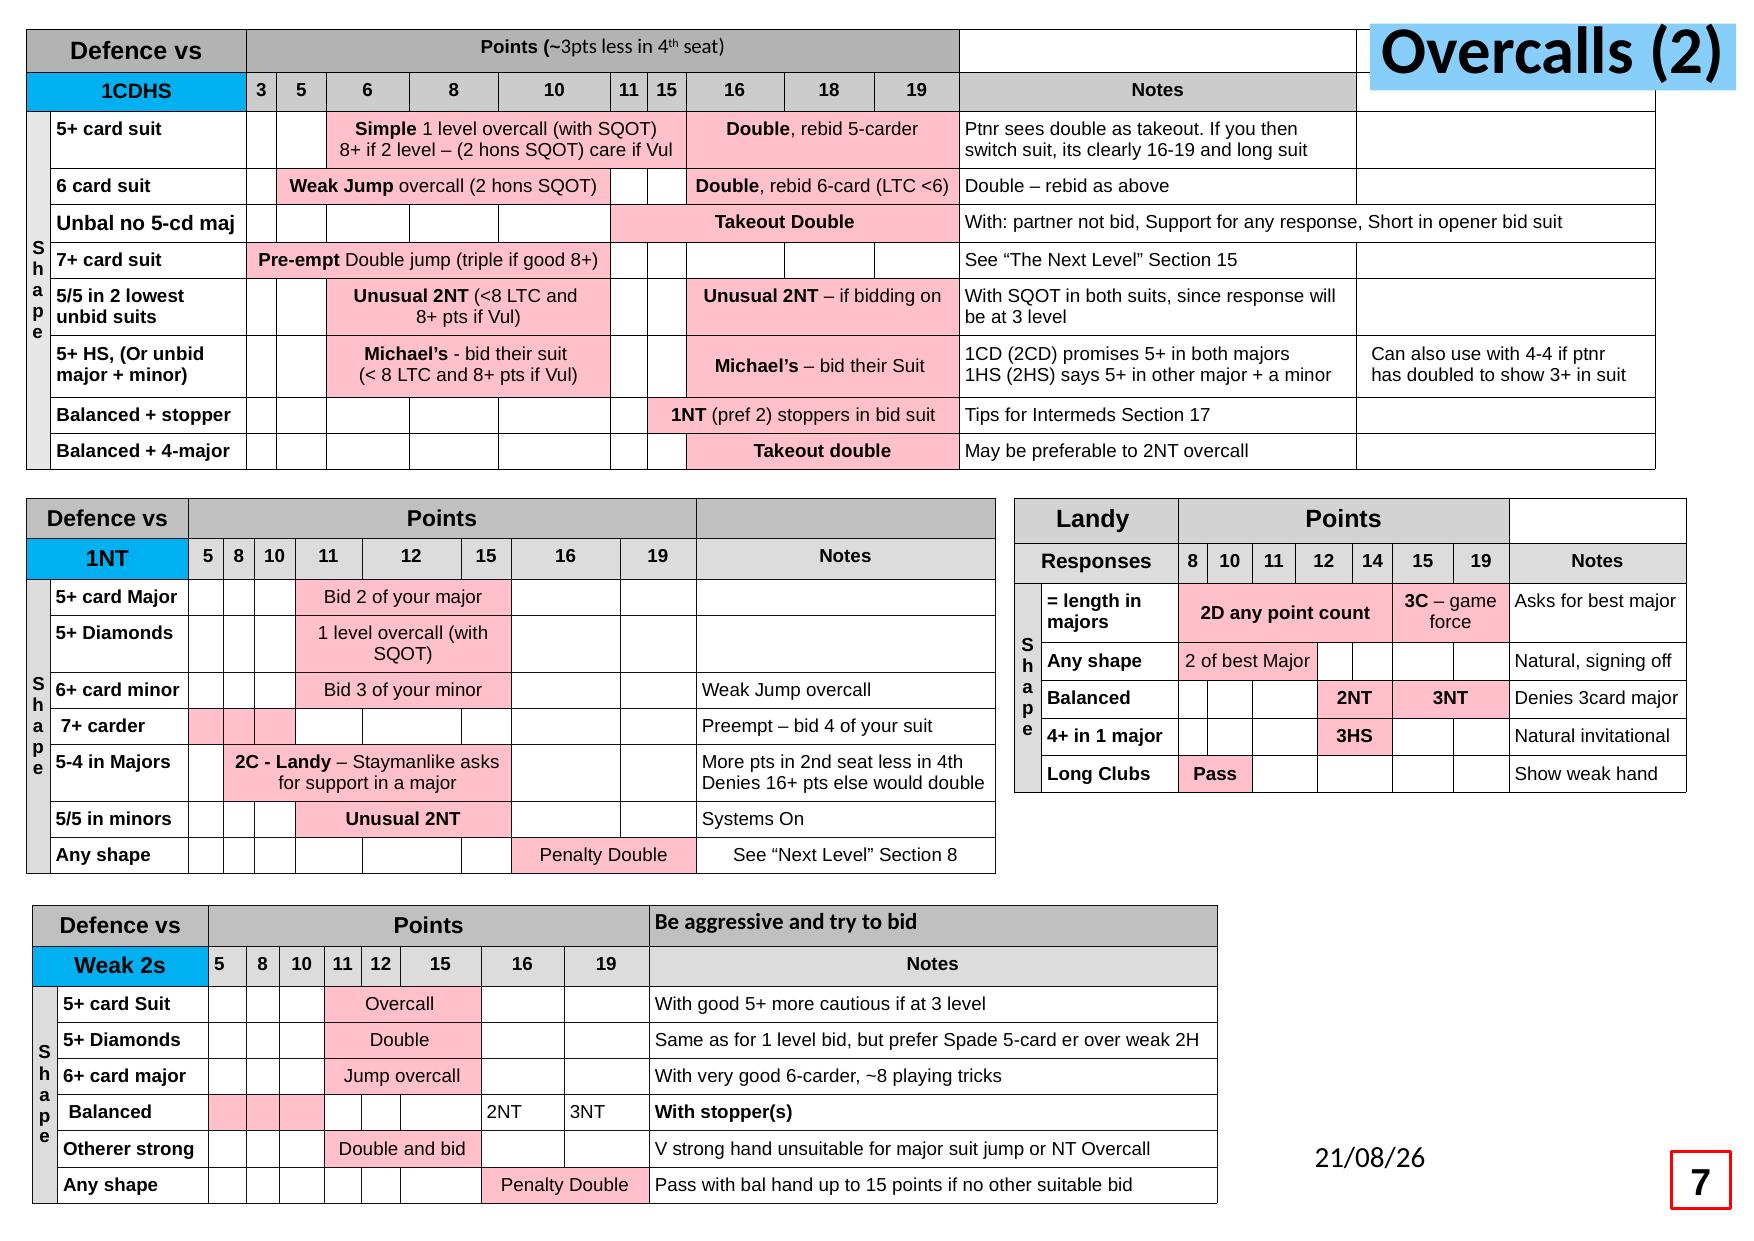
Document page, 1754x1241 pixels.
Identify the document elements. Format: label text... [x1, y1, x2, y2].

table_cell [611, 279, 647, 335]
table_cell 16 [687, 73, 784, 111]
table_cell Ptnr sees double as takeout. If you then switch suit, its clearly 16-19 and long suit [960, 112, 1356, 168]
table_header [1510, 499, 1686, 543]
table_cell [1318, 756, 1392, 792]
table_cell 3 [247, 73, 276, 111]
table_cell 19 [1454, 544, 1509, 583]
table_cell [648, 434, 686, 469]
table_cell [565, 987, 649, 1022]
table_cell 5+ card Suit [58, 987, 208, 1022]
table_cell With stopper(s) [650, 1095, 1217, 1130]
table_cell [1393, 719, 1453, 755]
table_cell [255, 616, 295, 672]
table_cell Unusual 2NT [296, 802, 511, 837]
table_cell Double, rebid 5-carder [687, 112, 959, 168]
table_cell 2C - Landy – Staymanlike asks for support in a major [224, 745, 511, 801]
table_cell Penalty Double [512, 838, 696, 873]
table_cell [512, 802, 620, 837]
table_cell 5+ card suit [51, 112, 246, 168]
table_cell [327, 434, 409, 469]
table_cell [247, 336, 276, 397]
table_cell [327, 205, 409, 242]
table_header Defence vs [27, 30, 246, 72]
table_cell [401, 1095, 481, 1130]
table_cell [1454, 719, 1509, 755]
table_cell [247, 112, 276, 168]
table_cell 14 [1353, 544, 1392, 583]
table_cell 6+ card major [58, 1059, 208, 1094]
table_cell Otherer strong [58, 1131, 208, 1167]
table_cell Unusual 2NT – if bidding on [687, 279, 959, 335]
table_cell 5/5 in 2 lowest unbid suits [51, 279, 246, 335]
table_cell 5+ HS, (Or unbid major + minor) [51, 336, 246, 397]
table_cell Bid 2 of your major [296, 580, 511, 615]
table_cell 19 [565, 947, 649, 986]
table_cell [189, 709, 223, 744]
table_cell Michael’s – bid their Suit [687, 336, 959, 397]
table_cell [247, 1131, 279, 1167]
table_cell 8 [247, 947, 279, 986]
table_header Points [1179, 499, 1509, 543]
table_cell More pts in 2nd seat less in 4th Denies 16+ pts else would double [697, 745, 995, 801]
table_cell 5 [189, 539, 223, 579]
table_cell [1357, 398, 1655, 433]
table_cell [280, 1168, 324, 1203]
table_cell Notes [650, 947, 1217, 986]
table_cell [1357, 243, 1655, 278]
table_cell Unbal no 5-cd maj [51, 205, 246, 242]
table_header [1357, 30, 1370, 72]
table_cell [277, 336, 326, 397]
table_cell [280, 1059, 324, 1094]
table_cell [1253, 719, 1317, 755]
table_cell [189, 745, 223, 801]
table_cell 5+ card Major [51, 580, 188, 615]
table_cell Jump overcall [325, 1059, 481, 1094]
table_cell [611, 336, 647, 397]
table_cell [189, 616, 223, 672]
table_cell [362, 1095, 400, 1130]
table_cell [1208, 719, 1252, 755]
table_cell [611, 243, 647, 278]
table_cell Show weak hand [1510, 756, 1686, 792]
table_cell [280, 1023, 324, 1058]
table_cell [189, 580, 223, 615]
table_cell [325, 1168, 361, 1203]
text_box Overcalls (2) [1370, 23, 1737, 91]
table_cell [648, 169, 686, 204]
table_cell Balanced + stopper [51, 398, 246, 433]
table_cell [277, 398, 326, 433]
table_cell Responses [1015, 544, 1178, 583]
table_cell 6 card suit [51, 169, 246, 204]
table_cell [410, 205, 498, 242]
table_cell [247, 279, 276, 335]
table_cell [247, 434, 276, 469]
table_cell Pass [1179, 756, 1252, 792]
table_cell 12 [363, 539, 461, 579]
table_cell 19 [875, 73, 959, 111]
table_cell [1253, 756, 1317, 792]
table_cell [277, 434, 326, 469]
table_cell [565, 1059, 649, 1094]
table_cell Denies 3card major [1510, 681, 1686, 718]
table_cell 2NT [482, 1095, 564, 1130]
table_cell Any shape [1042, 643, 1178, 680]
table_cell [512, 673, 620, 708]
table_cell Takeout double [687, 434, 959, 469]
table_cell [611, 169, 647, 204]
table_cell [565, 1023, 649, 1058]
table_cell Asks for best major [1510, 584, 1686, 642]
table_header Defence vs [27, 499, 188, 538]
table_cell [1179, 719, 1207, 755]
table_cell 15 [401, 947, 481, 986]
table_header Points [209, 906, 649, 946]
table_cell [512, 745, 620, 801]
table_cell [247, 205, 276, 242]
table_cell Unusual 2NT (<8 LTC and 8+ pts if Vul) [327, 279, 610, 335]
table_cell [499, 398, 610, 433]
table_cell [255, 802, 295, 837]
table_cell 11 [1253, 544, 1295, 583]
table_cell = length in majors [1042, 584, 1178, 642]
table_cell [224, 802, 254, 837]
table_cell [621, 745, 696, 801]
table_cell 2D any point count [1179, 584, 1392, 642]
table_cell [785, 243, 874, 278]
table_cell Bid 3 of your minor [296, 673, 511, 708]
table_cell [512, 709, 620, 744]
table_cell [1393, 643, 1453, 680]
table_cell 15 [648, 73, 686, 111]
table_cell [280, 1131, 324, 1167]
table_cell [687, 243, 784, 278]
table_cell Any shape [51, 838, 188, 873]
table_cell [247, 1168, 279, 1203]
table_cell [247, 169, 276, 204]
table_cell 8 [410, 73, 498, 111]
table_cell 7+ carder [51, 709, 188, 744]
table_cell [255, 709, 295, 744]
table_cell Pre-empt Double jump (triple if good 8+) [247, 243, 610, 278]
table_cell Shape [27, 112, 50, 469]
table_cell Natural, signing off [1510, 643, 1686, 680]
table_cell Notes [1510, 544, 1686, 583]
table_cell 11 [325, 947, 361, 986]
table_cell 10 [499, 73, 610, 111]
table_cell [621, 709, 696, 744]
table_cell [255, 580, 295, 615]
table_cell Balanced [58, 1095, 208, 1130]
table_cell [1179, 681, 1207, 718]
table_cell [1357, 169, 1655, 204]
table_header Points (~3pts less in 4th seat) [247, 30, 959, 72]
table_cell 10 [280, 947, 324, 986]
table_cell [224, 838, 254, 873]
table_cell [611, 398, 647, 433]
table_cell 2 of best Major [1179, 643, 1317, 680]
table_cell 2NT [1318, 681, 1392, 718]
table_cell 5/5 in minors [51, 802, 188, 837]
table_cell Simple 1 level overcall (with SQOT) 8+ if 2 level – (2 hons SQOT) care if Vul [327, 112, 686, 168]
table_cell [1393, 756, 1453, 792]
table_cell 11 [296, 539, 362, 579]
table_cell 6 [327, 73, 409, 111]
table_cell [482, 1023, 564, 1058]
table_cell With good 5+ more cautious if at 3 level [650, 987, 1217, 1022]
table_cell [648, 243, 686, 278]
table_cell [621, 616, 696, 672]
table_cell [362, 1168, 400, 1203]
table_cell [255, 838, 295, 873]
table_cell [648, 336, 686, 397]
table_cell [611, 434, 647, 469]
table_cell Penalty Double [482, 1168, 649, 1203]
table_cell [482, 987, 564, 1022]
table_cell [875, 243, 959, 278]
table_cell [1454, 756, 1509, 792]
table_cell [247, 1023, 279, 1058]
table_cell See “The Next Level” Section 15 [960, 243, 1356, 278]
table_cell [247, 987, 279, 1022]
table_cell With very good 6-carder, ~8 playing tricks [650, 1059, 1217, 1094]
table_cell [209, 1095, 246, 1130]
table_cell 1NT [27, 539, 188, 579]
table_cell 15 [1393, 544, 1453, 583]
table_cell [327, 398, 409, 433]
table_cell [1208, 681, 1252, 718]
table_cell 12 [1296, 544, 1352, 583]
table_cell [325, 1095, 361, 1130]
table_cell [1357, 112, 1655, 168]
table_cell Balanced + 4-major [51, 434, 246, 469]
table_cell Long Clubs [1042, 756, 1178, 792]
table_cell Shape [33, 987, 57, 1203]
table_cell [1353, 643, 1392, 680]
table_cell 3NT [565, 1095, 649, 1130]
table_cell [697, 580, 995, 615]
table_cell Notes [697, 539, 995, 579]
table_cell [277, 205, 326, 242]
table_cell [1357, 434, 1655, 469]
table_cell [280, 1095, 324, 1130]
table_cell Double and bid [325, 1131, 481, 1167]
table_cell [277, 279, 326, 335]
table_cell [296, 838, 362, 873]
table_cell May be preferable to 2NT overcall [960, 434, 1356, 469]
table_cell 4+ in 1 major [1042, 719, 1178, 755]
table_cell 1CDHS [27, 73, 246, 111]
table_cell [648, 279, 686, 335]
table_cell [1318, 643, 1352, 680]
table_cell 1CD (2CD) promises 5+ in both majors 1HS (2HS) says 5+ in other major + a minor [960, 336, 1356, 397]
table_cell [255, 673, 295, 708]
table_cell [401, 1168, 481, 1203]
table_cell Double [325, 1023, 481, 1058]
table_cell [1253, 681, 1317, 718]
table_cell 5 [209, 947, 246, 986]
table_cell [512, 616, 620, 672]
table_cell Notes [960, 73, 1356, 111]
table_header Points [189, 499, 696, 538]
table_cell Weak Jump overcall [697, 673, 995, 708]
table_cell Any shape [58, 1168, 208, 1203]
table_cell 3HS [1318, 719, 1392, 755]
table_cell Shape [1015, 584, 1041, 792]
table_cell 6+ card minor [51, 673, 188, 708]
table_cell 5-4 in Majors [51, 745, 188, 801]
table_cell [209, 1131, 246, 1167]
table_cell [462, 709, 511, 744]
table_cell [224, 673, 254, 708]
table_cell [247, 1059, 279, 1094]
table_cell 15 [462, 539, 511, 579]
table_cell 11 [611, 73, 647, 111]
table_cell 10 [1208, 544, 1252, 583]
table_cell Takeout Double [611, 205, 959, 242]
table_cell [1357, 73, 1655, 111]
table_cell 19 [621, 539, 696, 579]
table_cell [462, 838, 511, 873]
table_cell Preempt – bid 4 of your suit [697, 709, 995, 744]
table_header [960, 30, 1356, 72]
table_cell [1454, 643, 1509, 680]
table_cell 5+ Diamonds [58, 1023, 208, 1058]
table_cell [482, 1131, 564, 1167]
table_cell [363, 709, 461, 744]
table_cell [565, 1131, 649, 1167]
text_box 7 [1671, 1151, 1731, 1209]
table_cell [410, 398, 498, 433]
table_cell [512, 580, 620, 615]
table_cell Weak 2s [33, 947, 208, 986]
table_cell [224, 616, 254, 672]
table_cell Tips for Intermeds Section 17 [960, 398, 1356, 433]
table_cell [296, 709, 362, 744]
table_cell 18 [785, 73, 874, 111]
table_cell Same as for 1 level bid, but prefer Spade 5-card er over weak 2H [650, 1023, 1217, 1058]
table_header Be aggressive and try to bid [650, 906, 1217, 946]
table_cell 8 [1179, 544, 1207, 583]
table_cell With: partner not bid, Support for any response, Short in opener bid suit [960, 205, 1655, 242]
table_cell 1 level overcall (with SQOT) [296, 616, 511, 672]
table_cell [277, 112, 326, 168]
table_cell [1357, 279, 1655, 335]
table_cell 3C – game force [1393, 584, 1509, 642]
table_cell Systems On [697, 802, 995, 837]
table_cell [209, 1168, 246, 1203]
table_cell Balanced [1042, 681, 1178, 718]
table_cell [209, 987, 246, 1022]
table_cell Double – rebid as above [960, 169, 1356, 204]
table_header Landy [1015, 499, 1178, 543]
table_header [697, 499, 995, 538]
table_cell Pass with bal hand up to 15 points if no other suitable bid [650, 1168, 1217, 1203]
table_cell [621, 673, 696, 708]
text_box 25/07/23 [1305, 1145, 1436, 1202]
table_cell With SQOT in both suits, since response will be at 3 level [960, 279, 1356, 335]
table_cell 16 [482, 947, 564, 986]
table_cell [189, 673, 223, 708]
table_cell Double, rebid 6-card (LTC <6) [687, 169, 959, 204]
table_cell Shape [27, 580, 50, 873]
table_cell [621, 580, 696, 615]
table_cell [189, 838, 223, 873]
table_cell 3NT [1393, 681, 1509, 718]
table_cell 5+ Diamonds [51, 616, 188, 672]
table_cell [280, 987, 324, 1022]
table_cell [363, 838, 461, 873]
table_cell [247, 1095, 279, 1130]
table_cell V strong hand unsuitable for major suit jump or NT Overcall [650, 1131, 1217, 1167]
table_cell Michael’s - bid their suit (< 8 LTC and 8+ pts if Vul) [327, 336, 610, 397]
table_cell 7+ card suit [51, 243, 246, 278]
table_cell [410, 434, 498, 469]
table_cell 1NT (pref 2) stoppers in bid suit [648, 398, 959, 433]
table_cell Weak Jump overcall (2 hons SQOT) [277, 169, 610, 204]
table_cell [189, 802, 223, 837]
table_cell [499, 205, 610, 242]
table_cell Natural invitational [1510, 719, 1686, 755]
table_cell [499, 434, 610, 469]
table_cell [697, 616, 995, 672]
table_cell [224, 580, 254, 615]
table_cell [209, 1059, 246, 1094]
table_cell 5 [277, 73, 326, 111]
table_cell 16 [512, 539, 620, 579]
table_cell Can also use with 4-4 if ptnr has doubled to show 3+ in suit [1357, 336, 1655, 397]
table_cell 8 [224, 539, 254, 579]
table_cell [621, 802, 696, 837]
table_cell [209, 1023, 246, 1058]
table_cell See “Next Level” Section 8 [697, 838, 995, 873]
table_cell 10 [255, 539, 295, 579]
table_cell 12 [362, 947, 400, 986]
table_cell [224, 709, 254, 744]
table_header Defence vs [33, 906, 208, 946]
table_cell [247, 398, 276, 433]
table_cell Overcall [325, 987, 481, 1022]
table_cell [482, 1059, 564, 1094]
